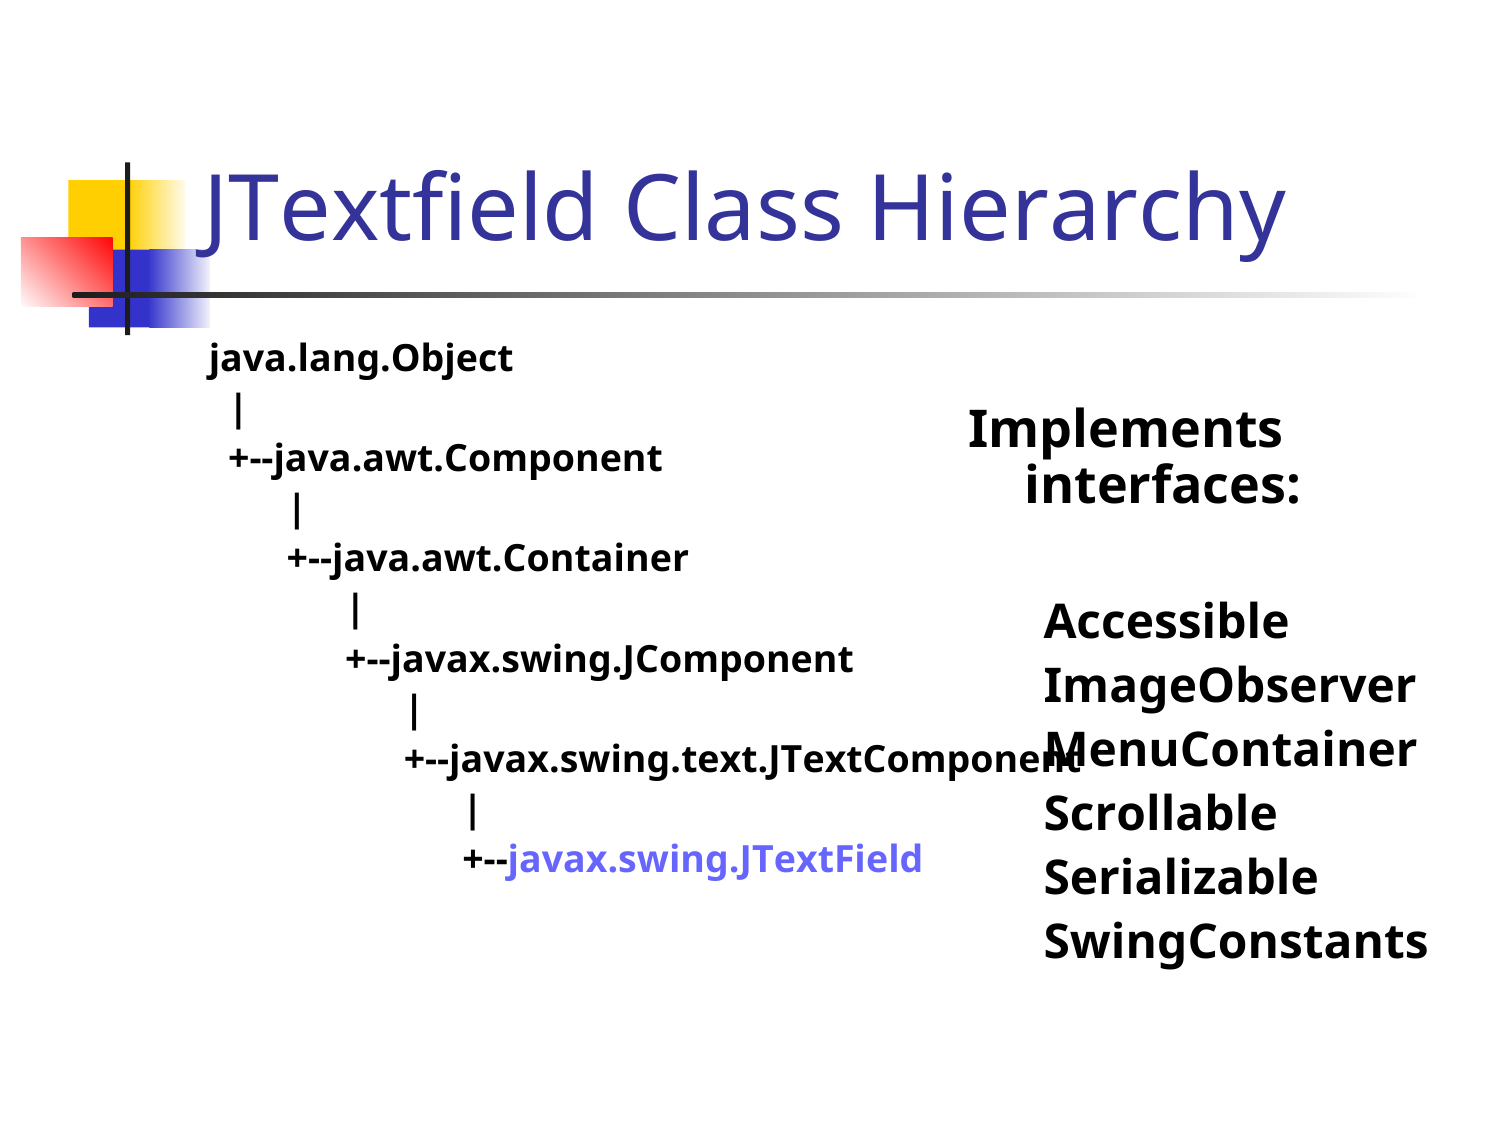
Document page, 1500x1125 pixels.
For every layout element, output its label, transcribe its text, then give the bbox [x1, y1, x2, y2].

list java.lang.Object | +--java.awt.Component | +--java.awt.Container | +--javax.swing.JComponent | +--javax.swing.text.JTextComponent | +--javax.swing.JTextField [193, 331, 1166, 1007]
title JTextfield Class Hierarchy [188, 35, 1468, 276]
list Implements interfaces: Accessible ImageObserver MenuContainer Scrollable Serializable SwingConstants [953, 394, 1457, 1050]
